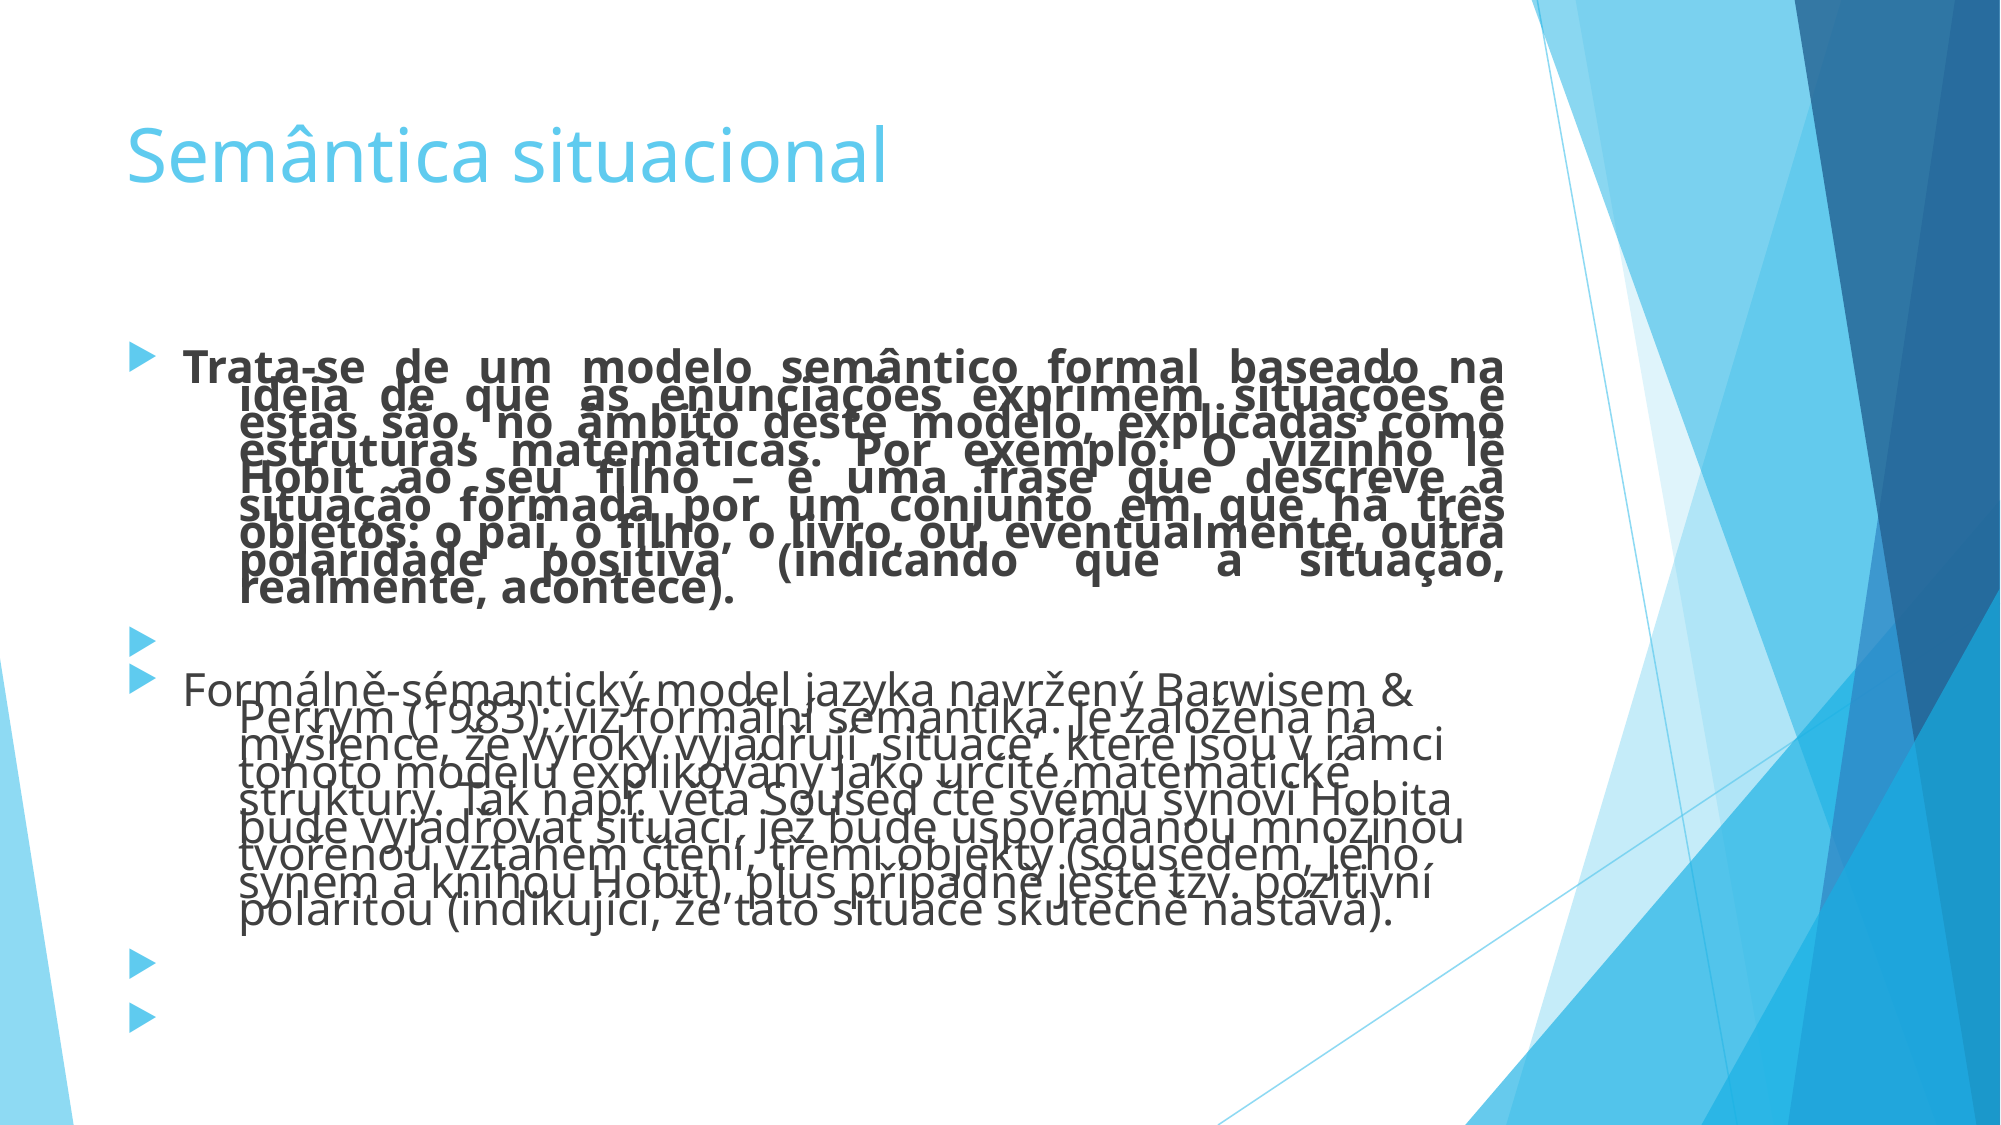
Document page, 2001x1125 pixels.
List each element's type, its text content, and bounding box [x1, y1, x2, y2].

list Trata-se de um modelo semântico formal baseado na ideia de que as enunciações exprimem situações e estas são, no âmbito deste modelo, explicadas como estruturas matemáticas. Por exemplo: O vizinho lê Hobit ao seu filho – é uma frase que descreve a situação formada por um conjunto em que há três objetos: o pai, o filho, o livro, ou, eventualmente, outra polaridade positiva (indicando que a situação, realmente, acontece). Formálně‑sémantický model jazyka navržený Barwisem & Perrym (1983); viz formální sémantika. Je založena na myšlence, že výroky vyjadřují ‚situace‘, které jsou v rámci tohoto modelu explikovány jako určité matematické struktury. Tak např. věta Soused čte svému synovi Hobita bude vyjadřovat situaci, jež bude uspořádanou množinou tvořenou vztahem čtení, třemi objekty (sousedem, jeho synem a knihou Hobit), plus případně ještě tzv. pozitivní polaritou (indikující, že tato situace skutečně nastává). [111, 354, 1522, 992]
title Semântica situacional [111, 99, 1522, 317]
